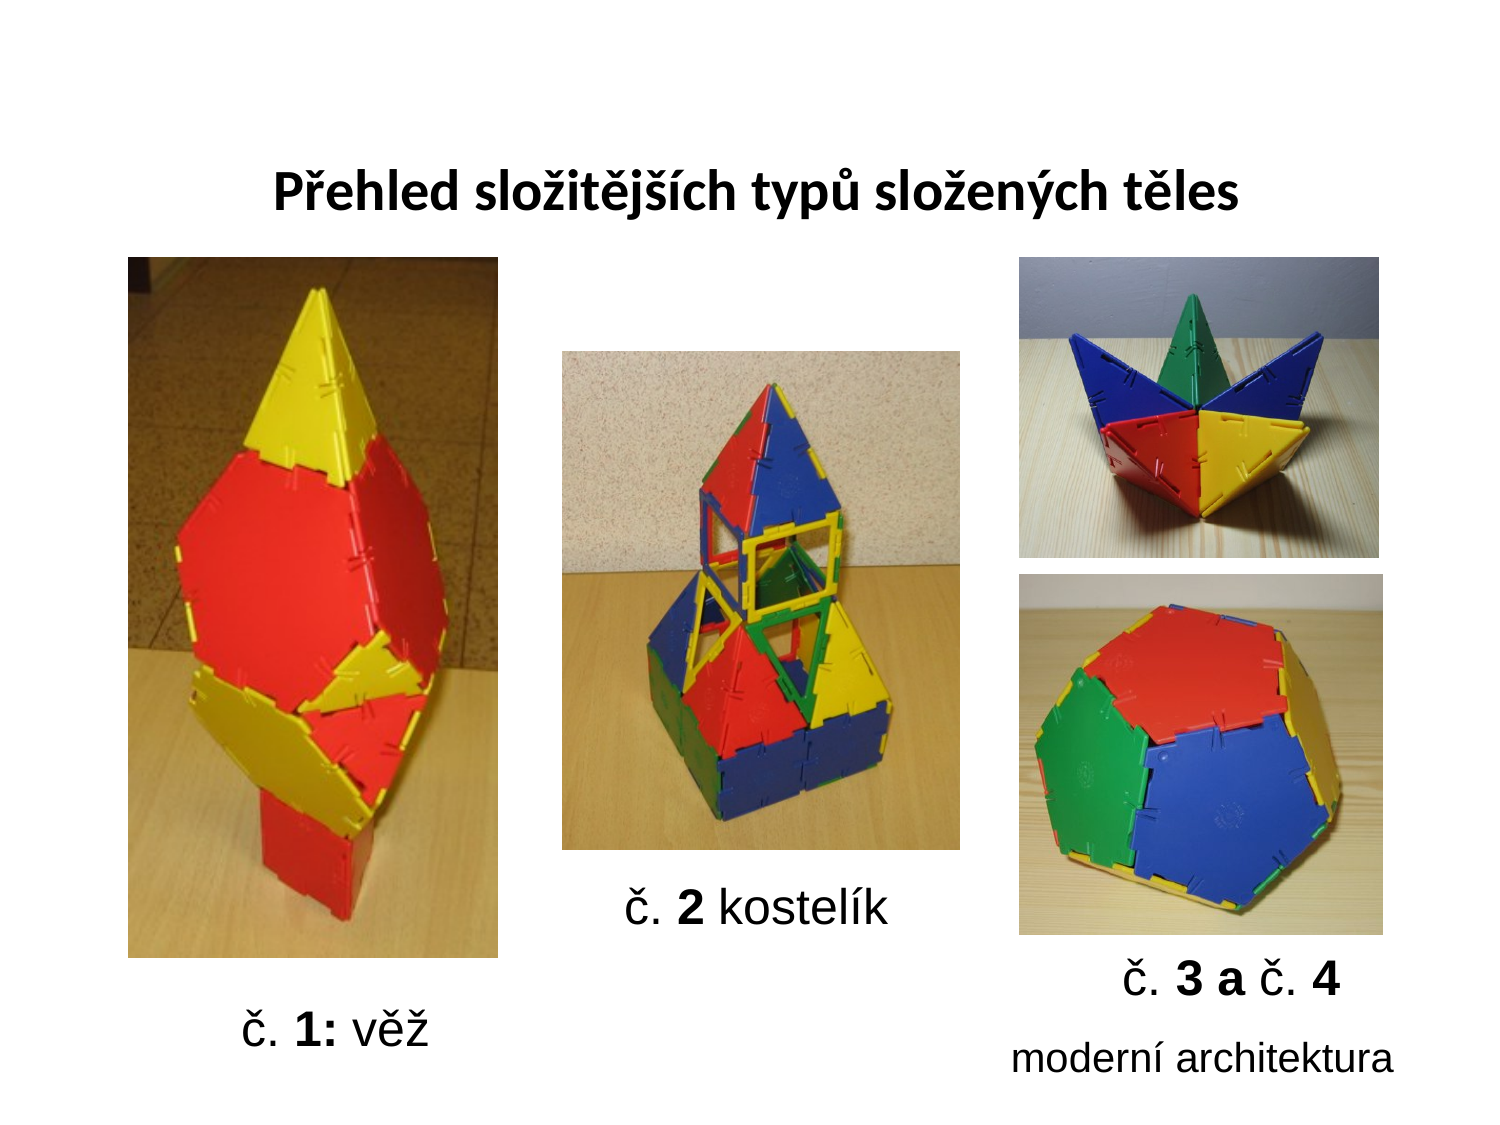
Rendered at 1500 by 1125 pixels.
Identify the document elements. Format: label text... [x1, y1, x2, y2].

title Přehled složitějších typů složených těles [82, 93, 1433, 282]
picture [1019, 574, 1383, 935]
picture [128, 257, 498, 958]
text_box č. 1: věž [210, 958, 461, 1125]
text_box č. 3 a č. 4 moderní architektura [996, 937, 1447, 1089]
picture [562, 351, 960, 850]
picture [1019, 257, 1379, 558]
text_box č. 2 kostelík [609, 867, 960, 943]
